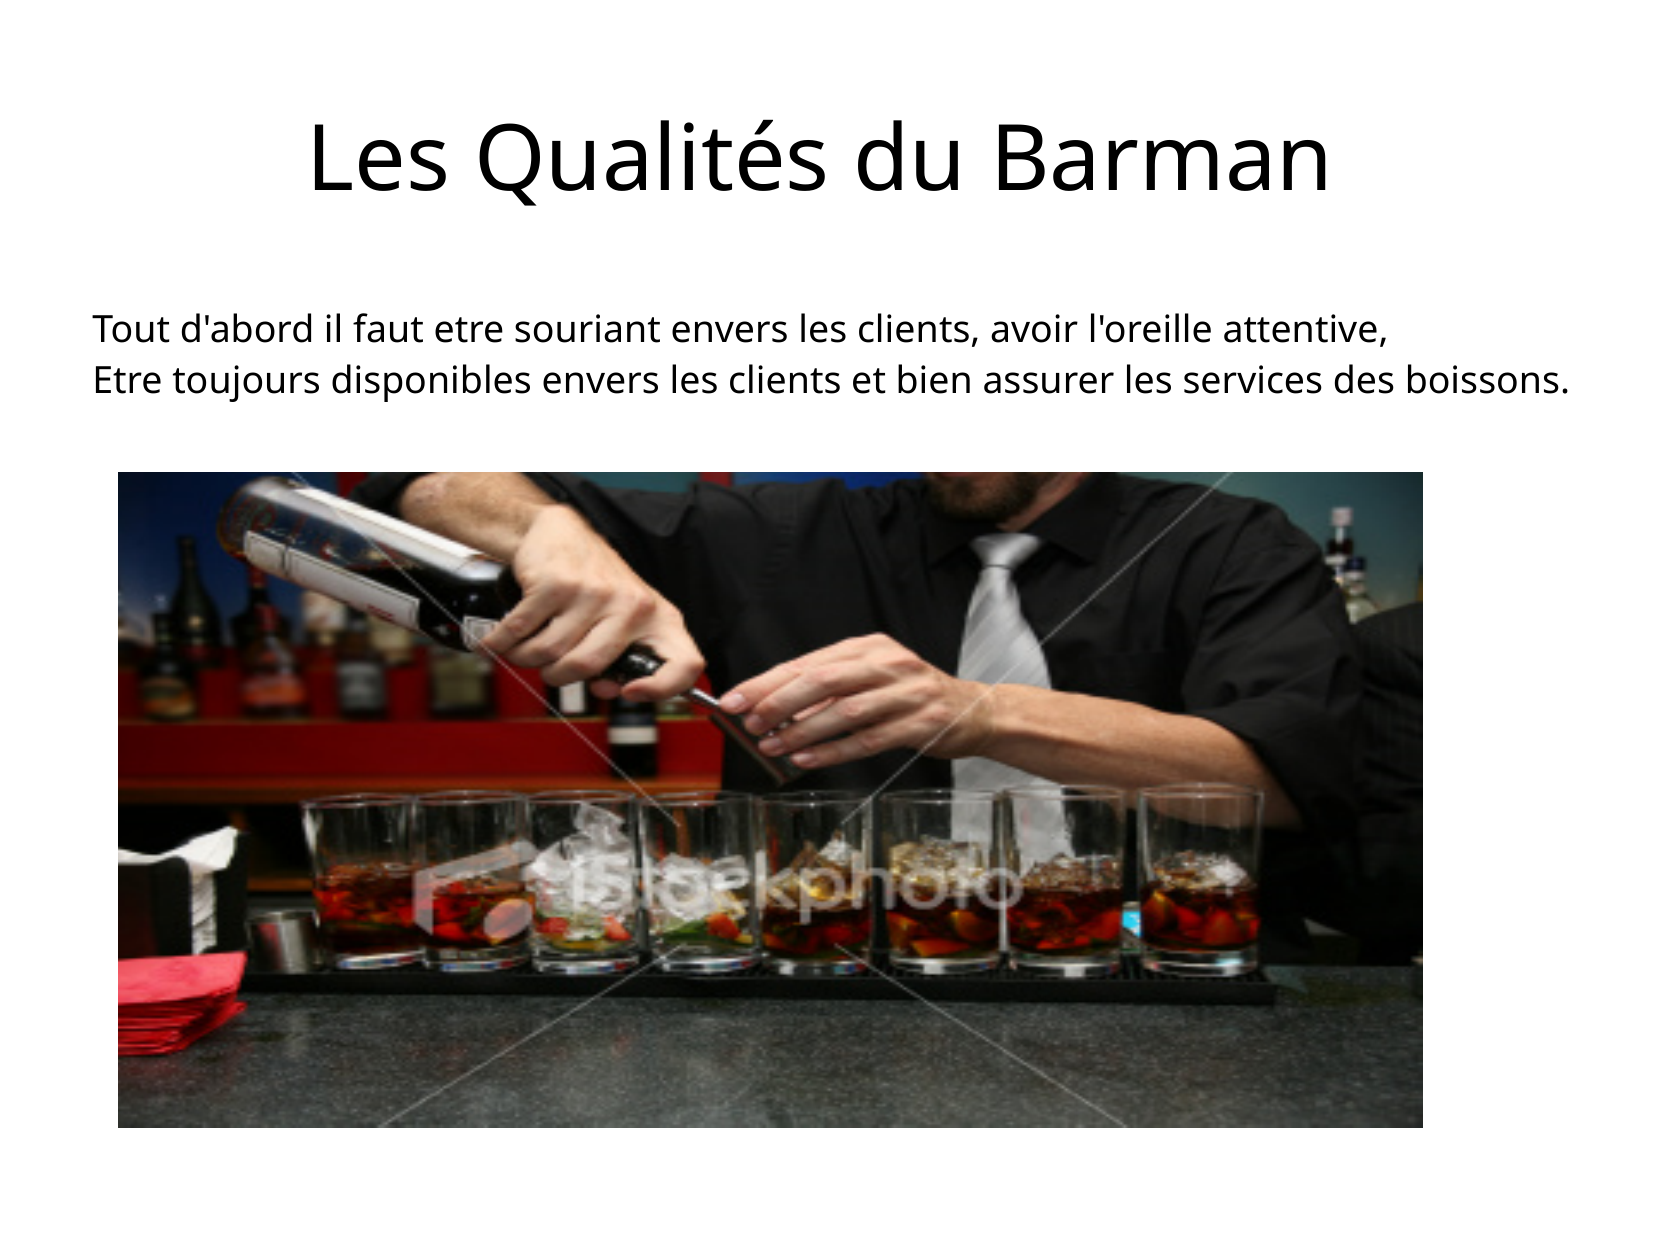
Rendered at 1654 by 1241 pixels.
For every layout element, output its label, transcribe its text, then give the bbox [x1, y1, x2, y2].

title Les Qualités du Barman [88, 59, 1577, 252]
picture [118, 472, 1423, 1128]
text_box Tout d'abord il faut etre souriant envers les clients, avoir l'oreille attentive, Etre toujours disponibles envers les clients et bien assurer les services des boissons. [77, 295, 1595, 416]
